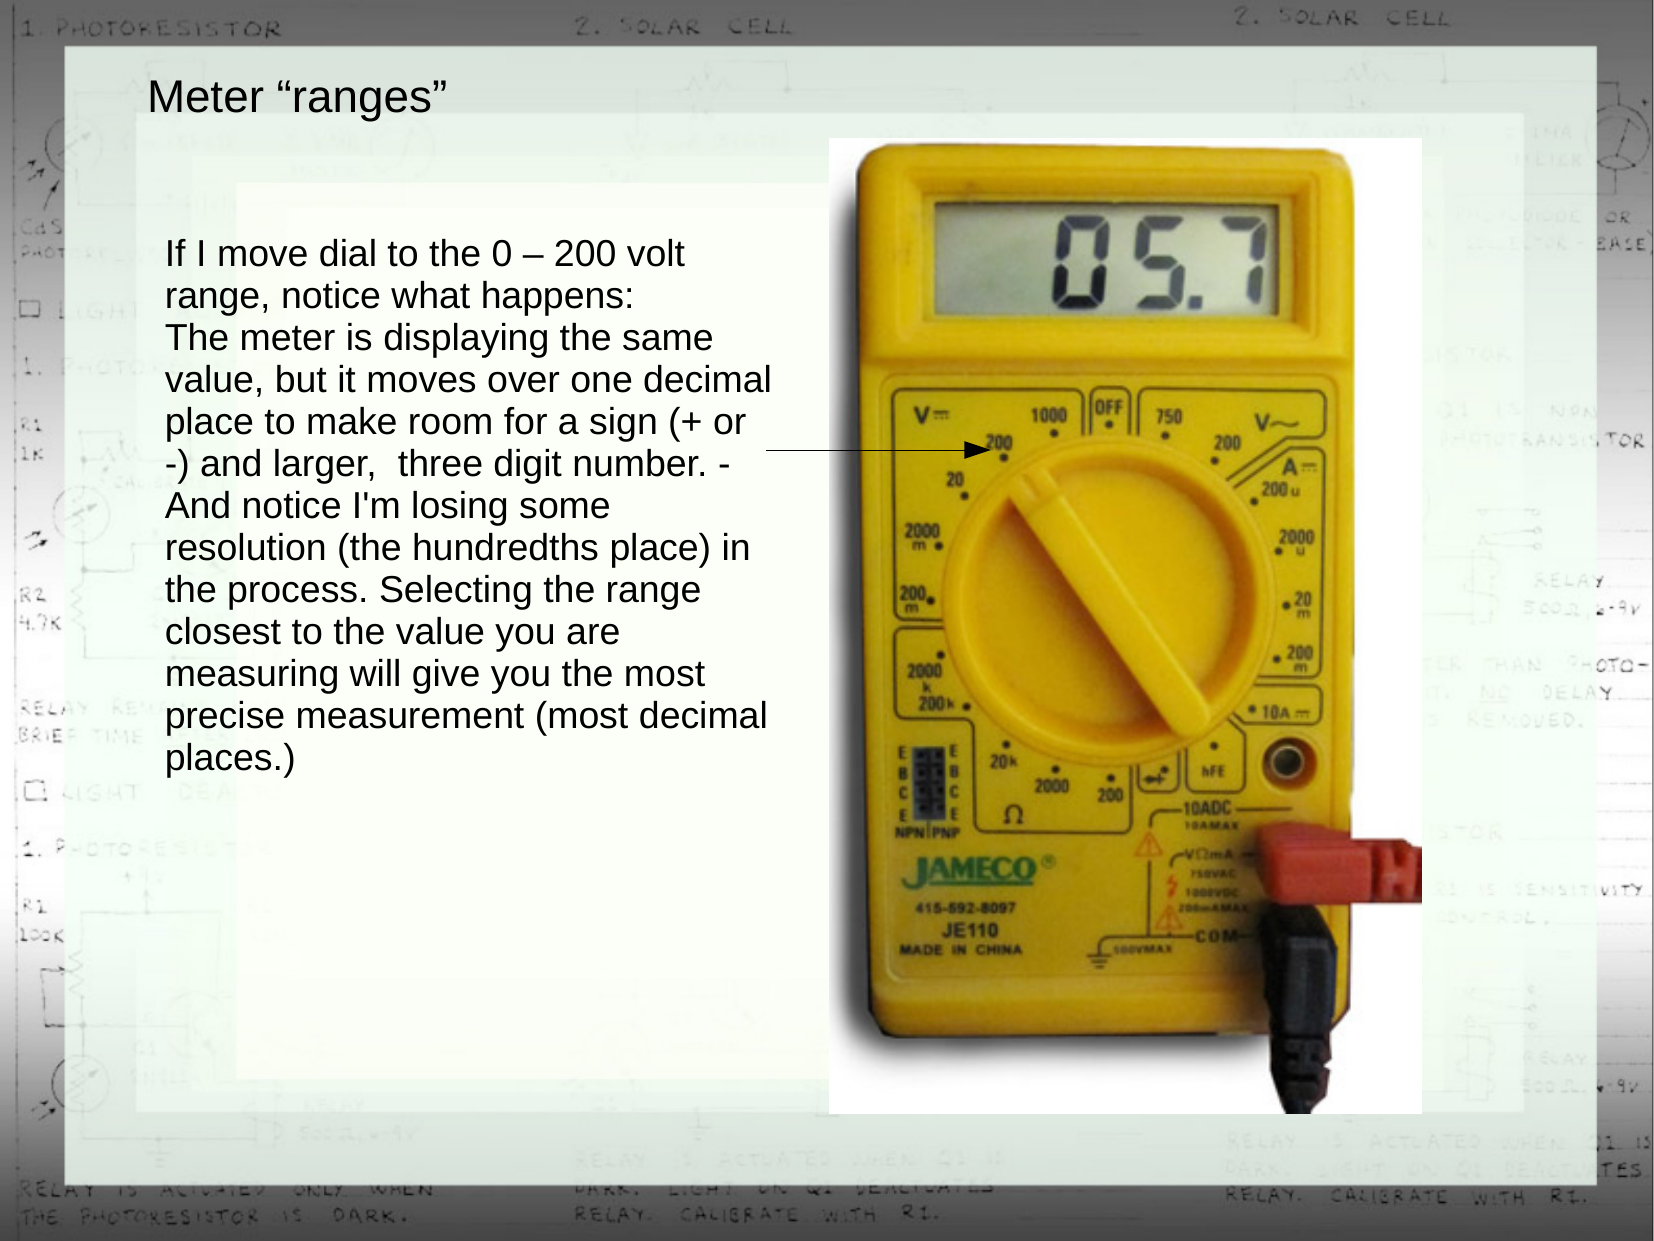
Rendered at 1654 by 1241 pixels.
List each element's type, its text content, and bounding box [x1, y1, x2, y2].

picture [0, 0, 1654, 1241]
text_box Meter “ranges” [132, 63, 583, 130]
text_box If I move dial to the 0 – 200 volt range, notice what happens: The meter is displaying the same value, but it moves over one decimal place to make room for a sign (+ or -) and larger, three digit number. -And notice I'm losing some resolution (the hundredths place) in the process. Selecting the range closest to the value you are measuring will give you the most precise measurement (most decimal places.) [150, 225, 788, 786]
